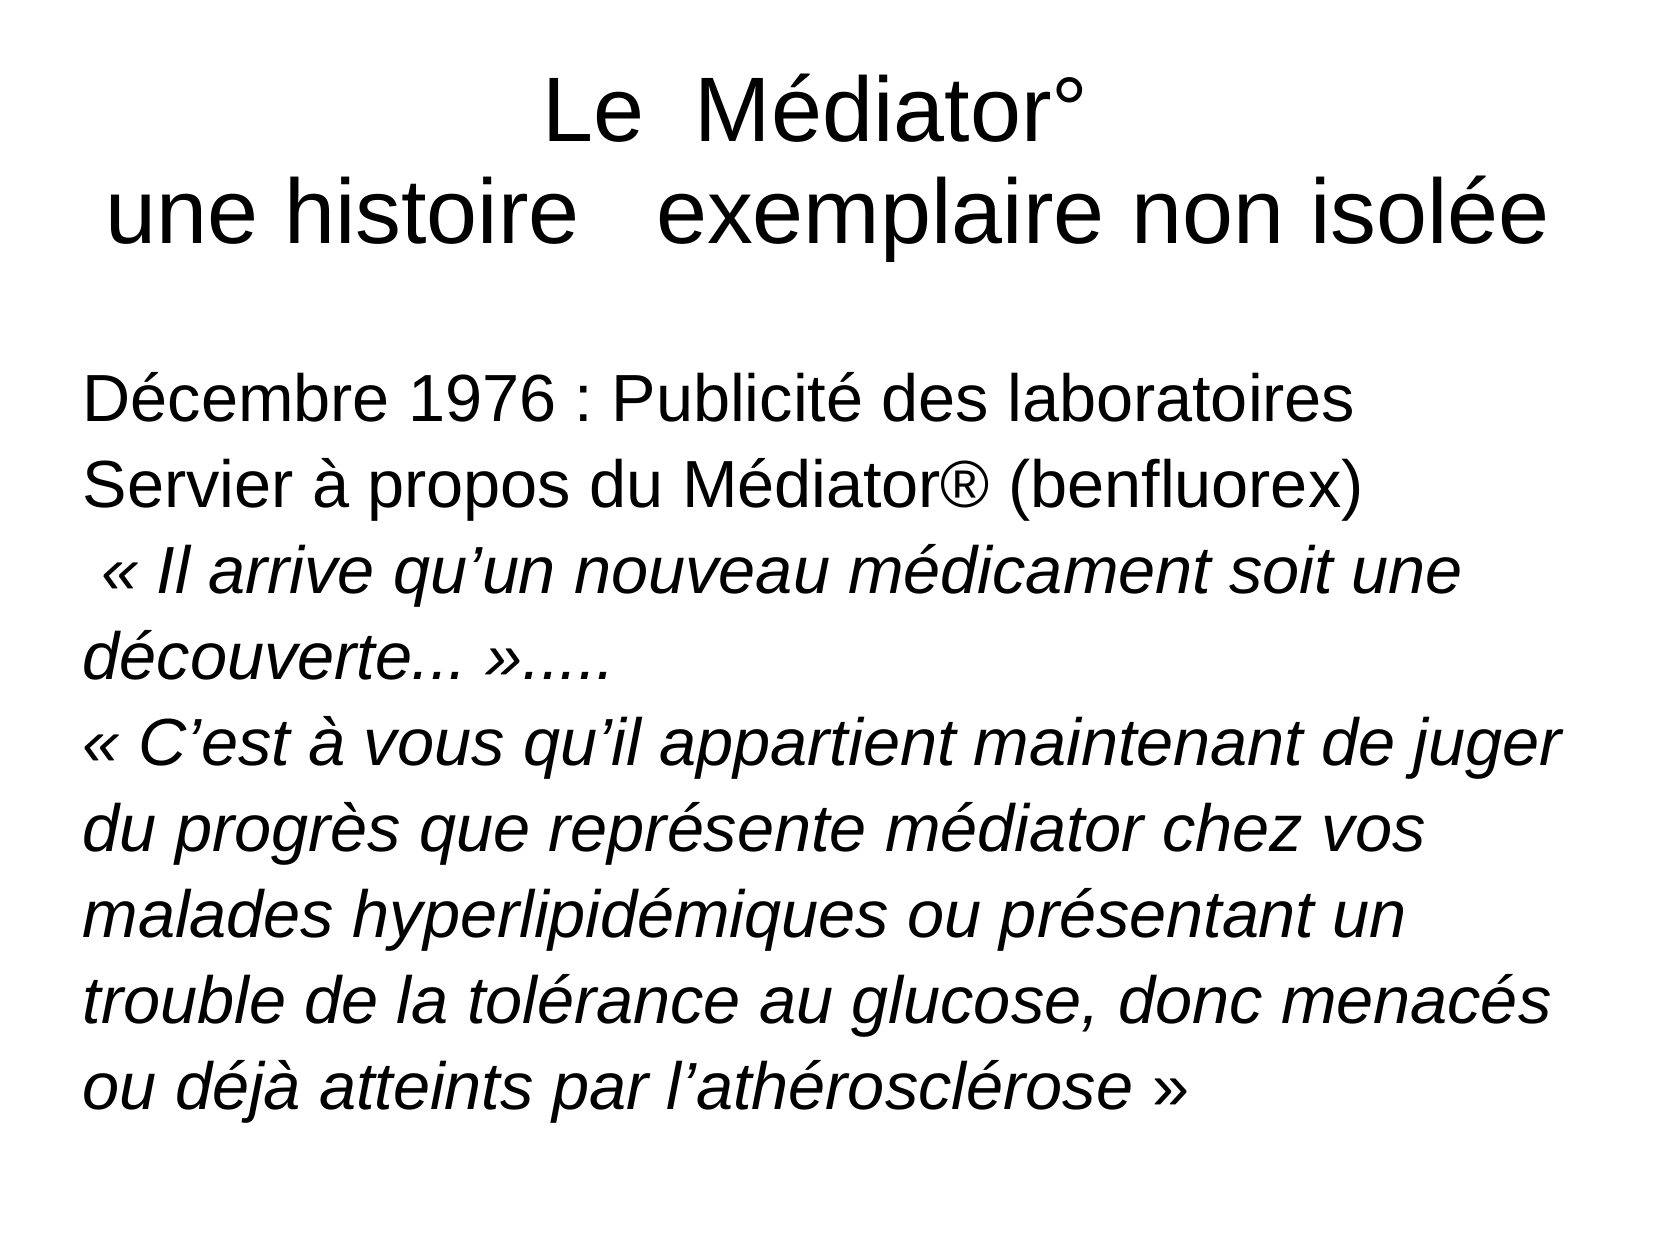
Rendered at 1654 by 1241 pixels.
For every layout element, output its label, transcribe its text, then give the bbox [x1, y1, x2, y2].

title Le Médiator° une histoire exemplaire non isolée [71, 56, 1560, 265]
subtitle Décembre 1976 : Publicité des laboratoires Servier à propos du Médiator® (benfluorex) « Il arrive qu’un nouveau médicament soit une découverte... »..... « C’est à vous qu’il appartient maintenant de juger du progrès que représente médiator chez vos malades hyperlipidémiques ou présentant un trouble de la tolérance au glucose, donc menacés ou déjà atteints par l’athérosclérose » [82, 275, 1571, 1124]
